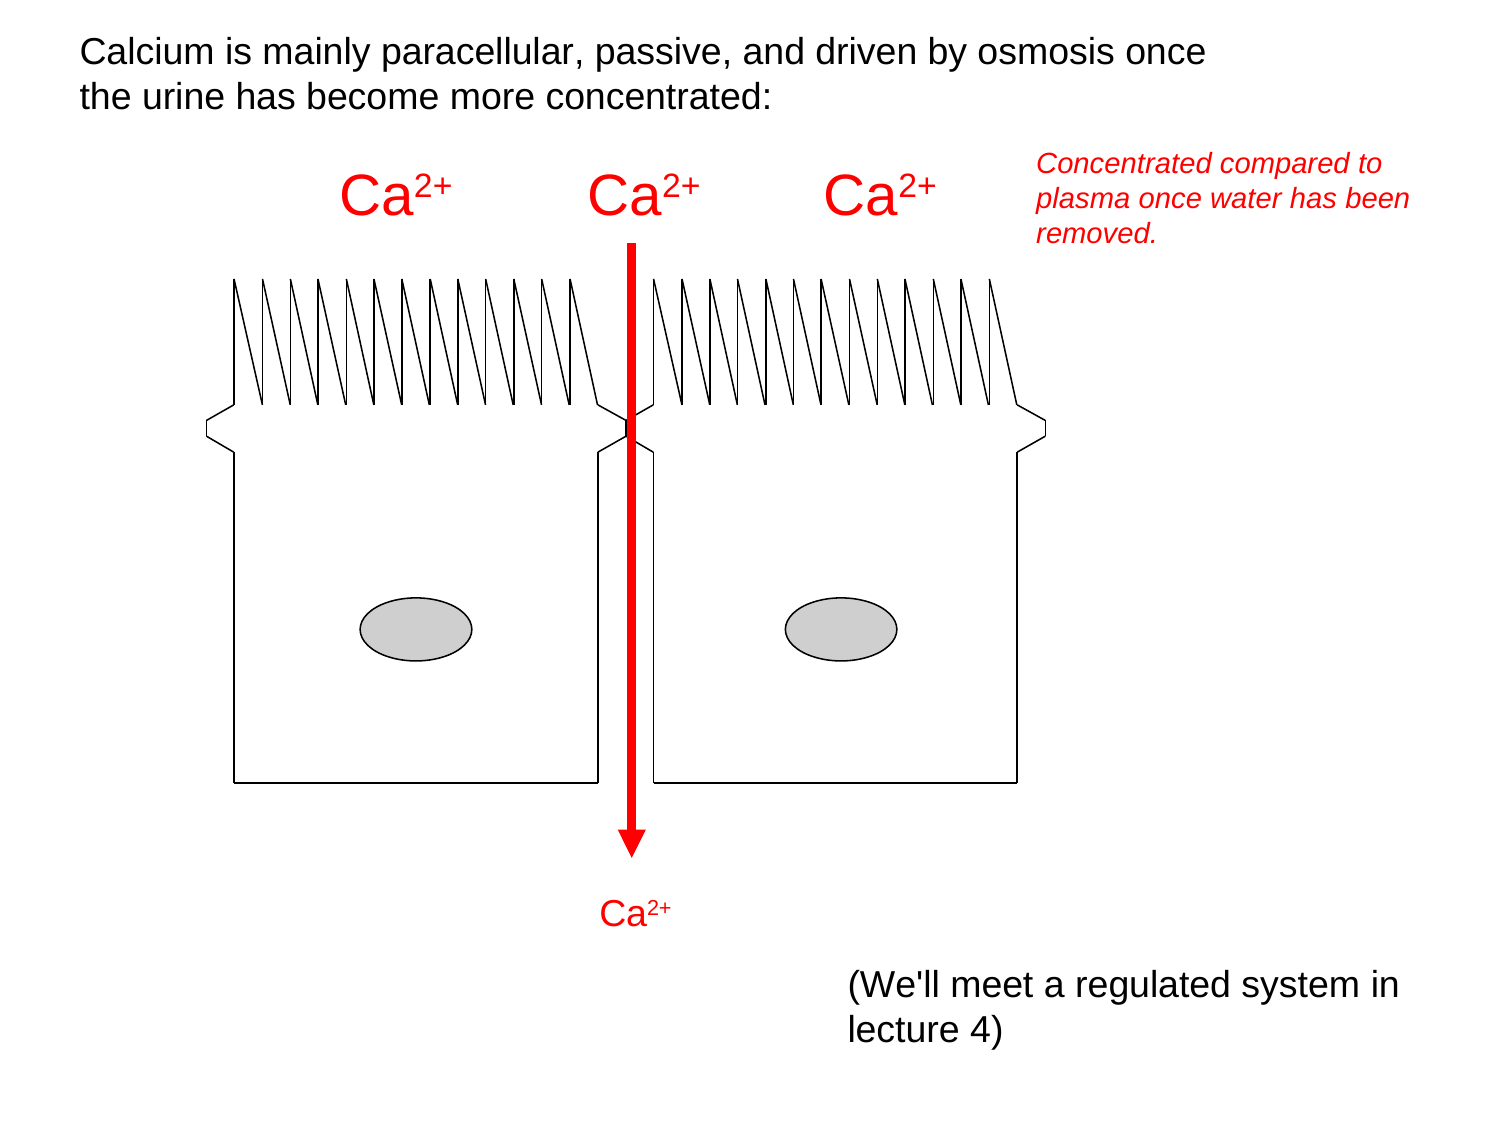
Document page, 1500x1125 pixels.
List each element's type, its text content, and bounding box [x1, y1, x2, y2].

text_box Ca2+ [809, 148, 963, 235]
text_box Ca2+ [324, 148, 479, 235]
text_box Ca2+ [572, 148, 727, 235]
text_box Ca2+ [584, 881, 739, 942]
text_box [360, 597, 472, 661]
text_box Concentrated compared to plasma once water has been removed. [1021, 137, 1436, 258]
text_box (We'll meet a regulated system in lecture 4) [832, 952, 1459, 1058]
text_box [785, 597, 897, 661]
text_box Calcium is mainly paracellular, passive, and driven by osmosis once the urine has become more concentrated: [64, 18, 1282, 125]
